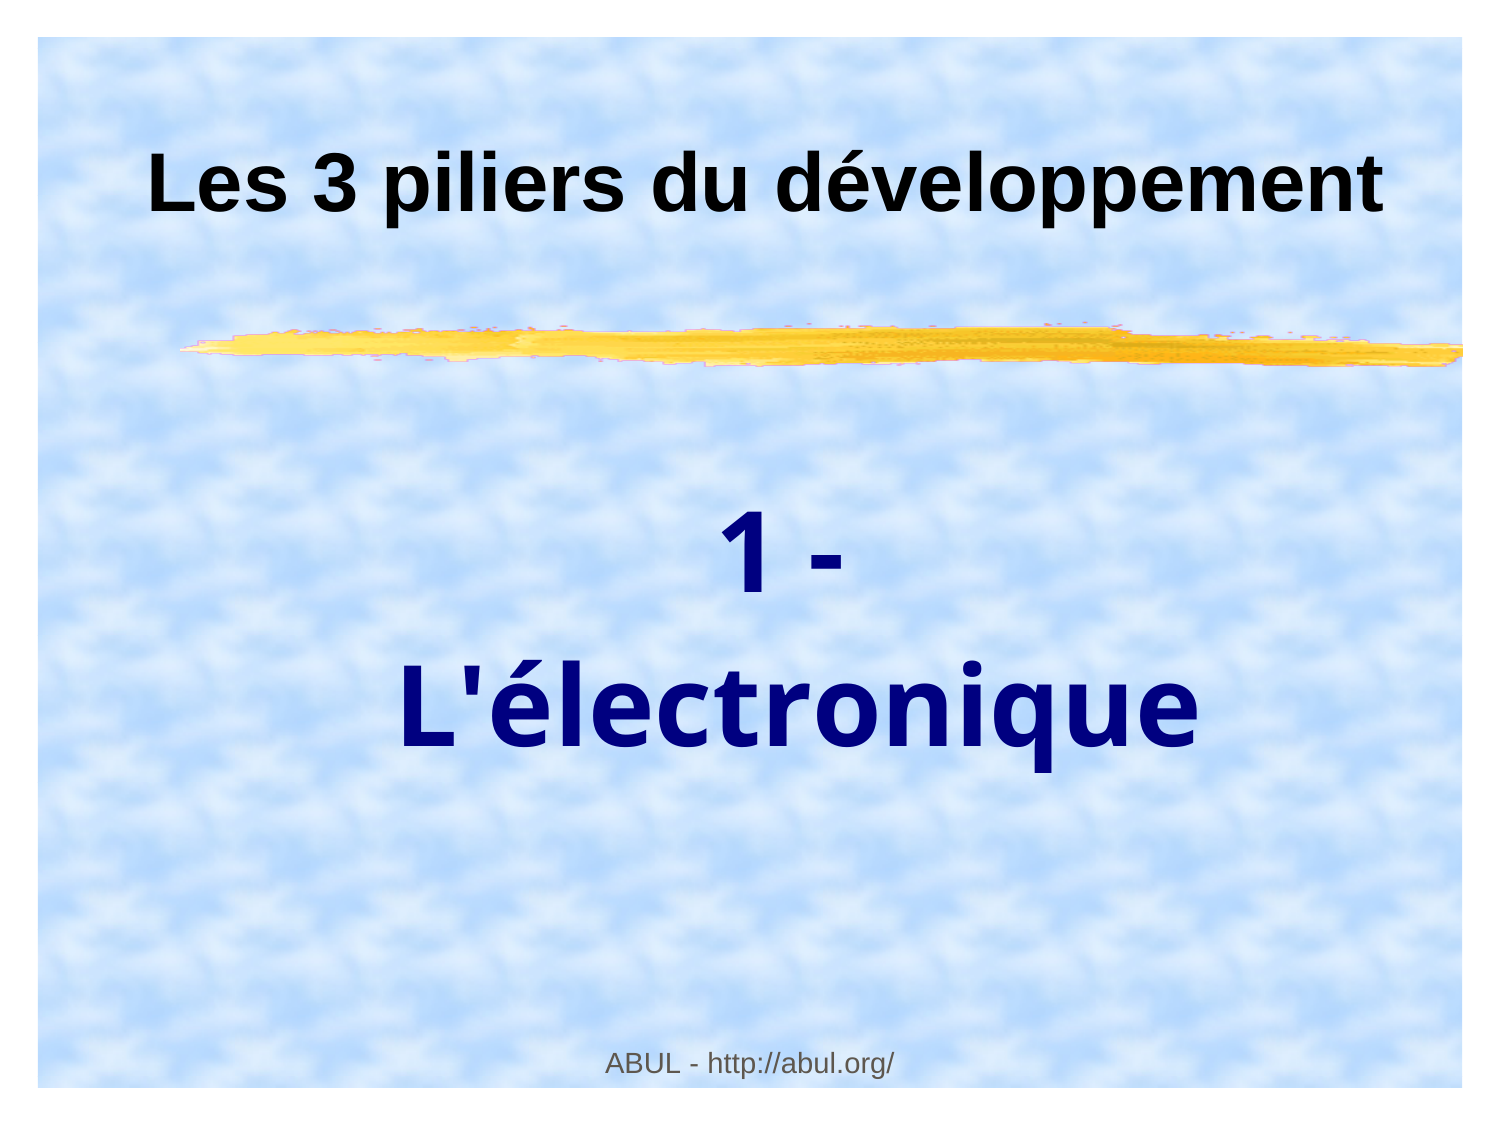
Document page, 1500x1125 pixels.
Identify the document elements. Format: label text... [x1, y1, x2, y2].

title Les 3 piliers du développement [145, 66, 1416, 300]
picture [37, 37, 1463, 1088]
subtitle 1 - L'électronique [264, 491, 1262, 761]
